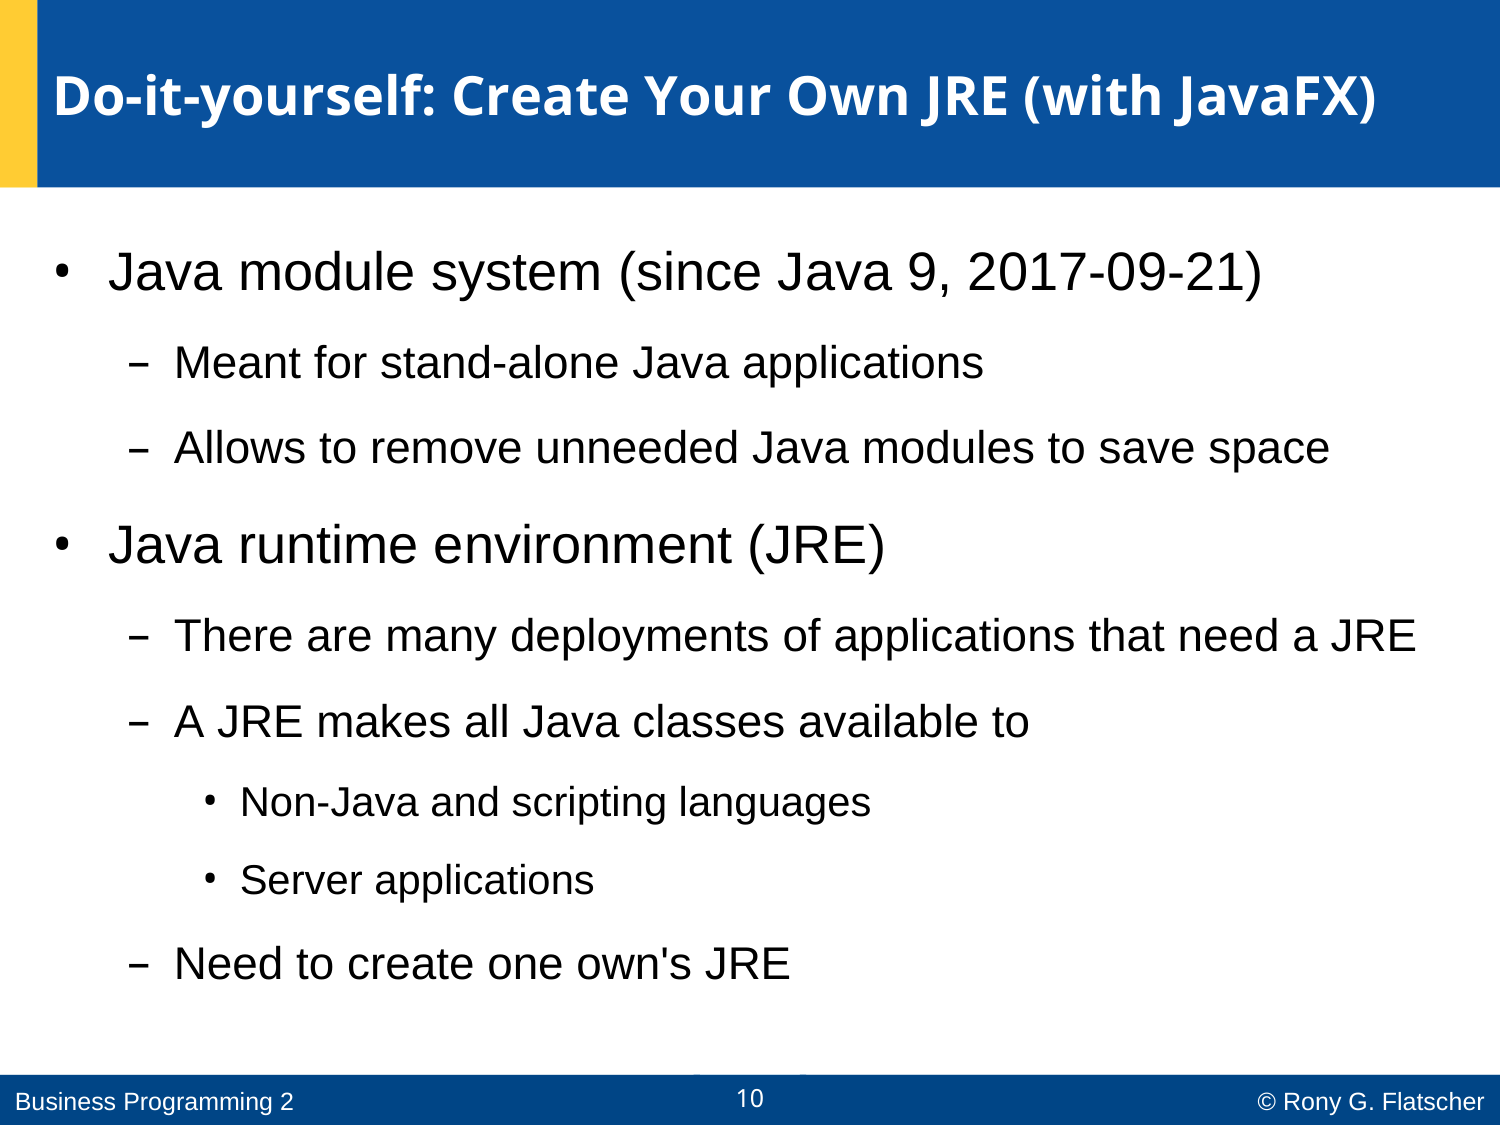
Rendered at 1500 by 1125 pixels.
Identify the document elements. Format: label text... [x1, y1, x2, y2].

title Do-it-yourself: Create Your Own JRE (with JavaFX) [37, 0, 1500, 188]
list Java module system (since Java 9, 2017-09-21) Meant for stand-alone Java applications Allows to remove unneeded Java modules to save space Java runtime environment (JRE) There are many deployments of applications that need a JRE A JRE makes all Java classes available to Non-Java and scripting languages Server applications Need to create one own's JRE [37, 212, 1500, 1051]
